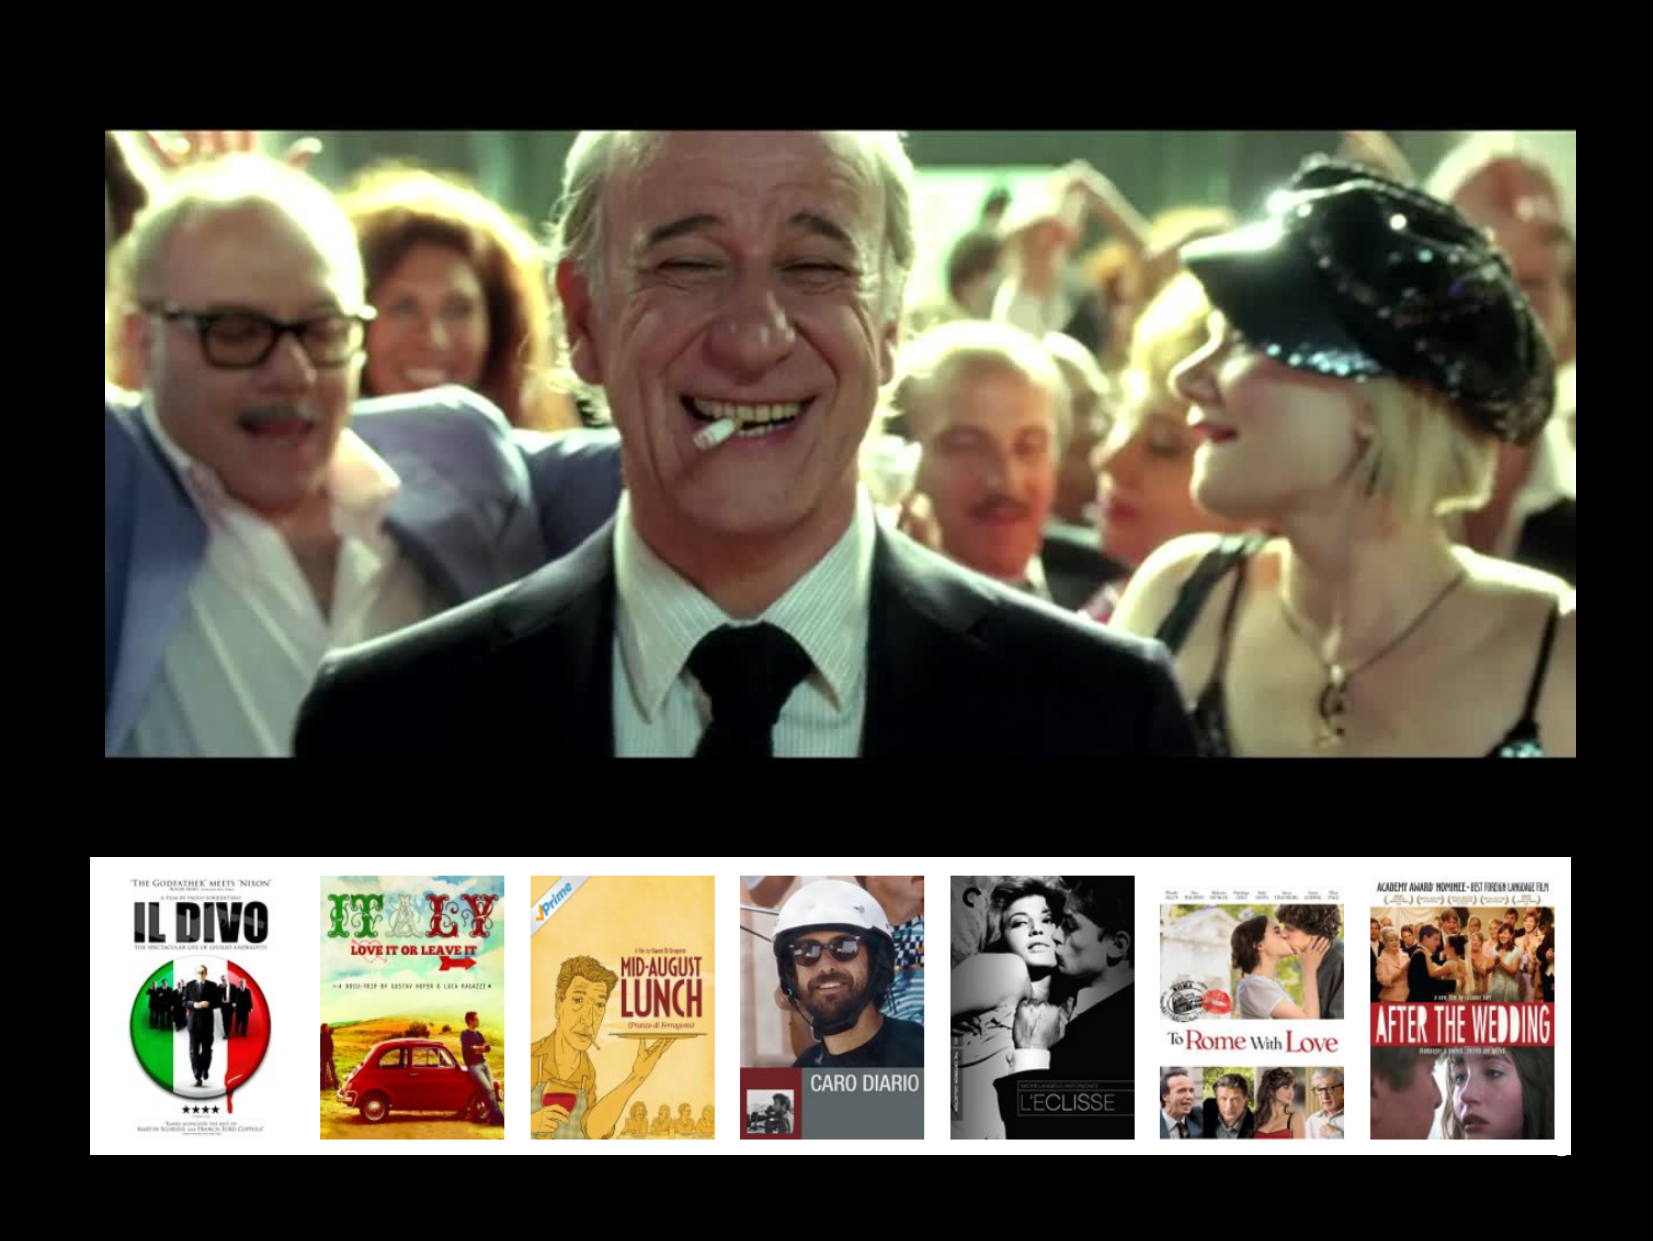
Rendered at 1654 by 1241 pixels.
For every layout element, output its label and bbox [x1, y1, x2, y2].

picture [90, 29, 1576, 1156]
